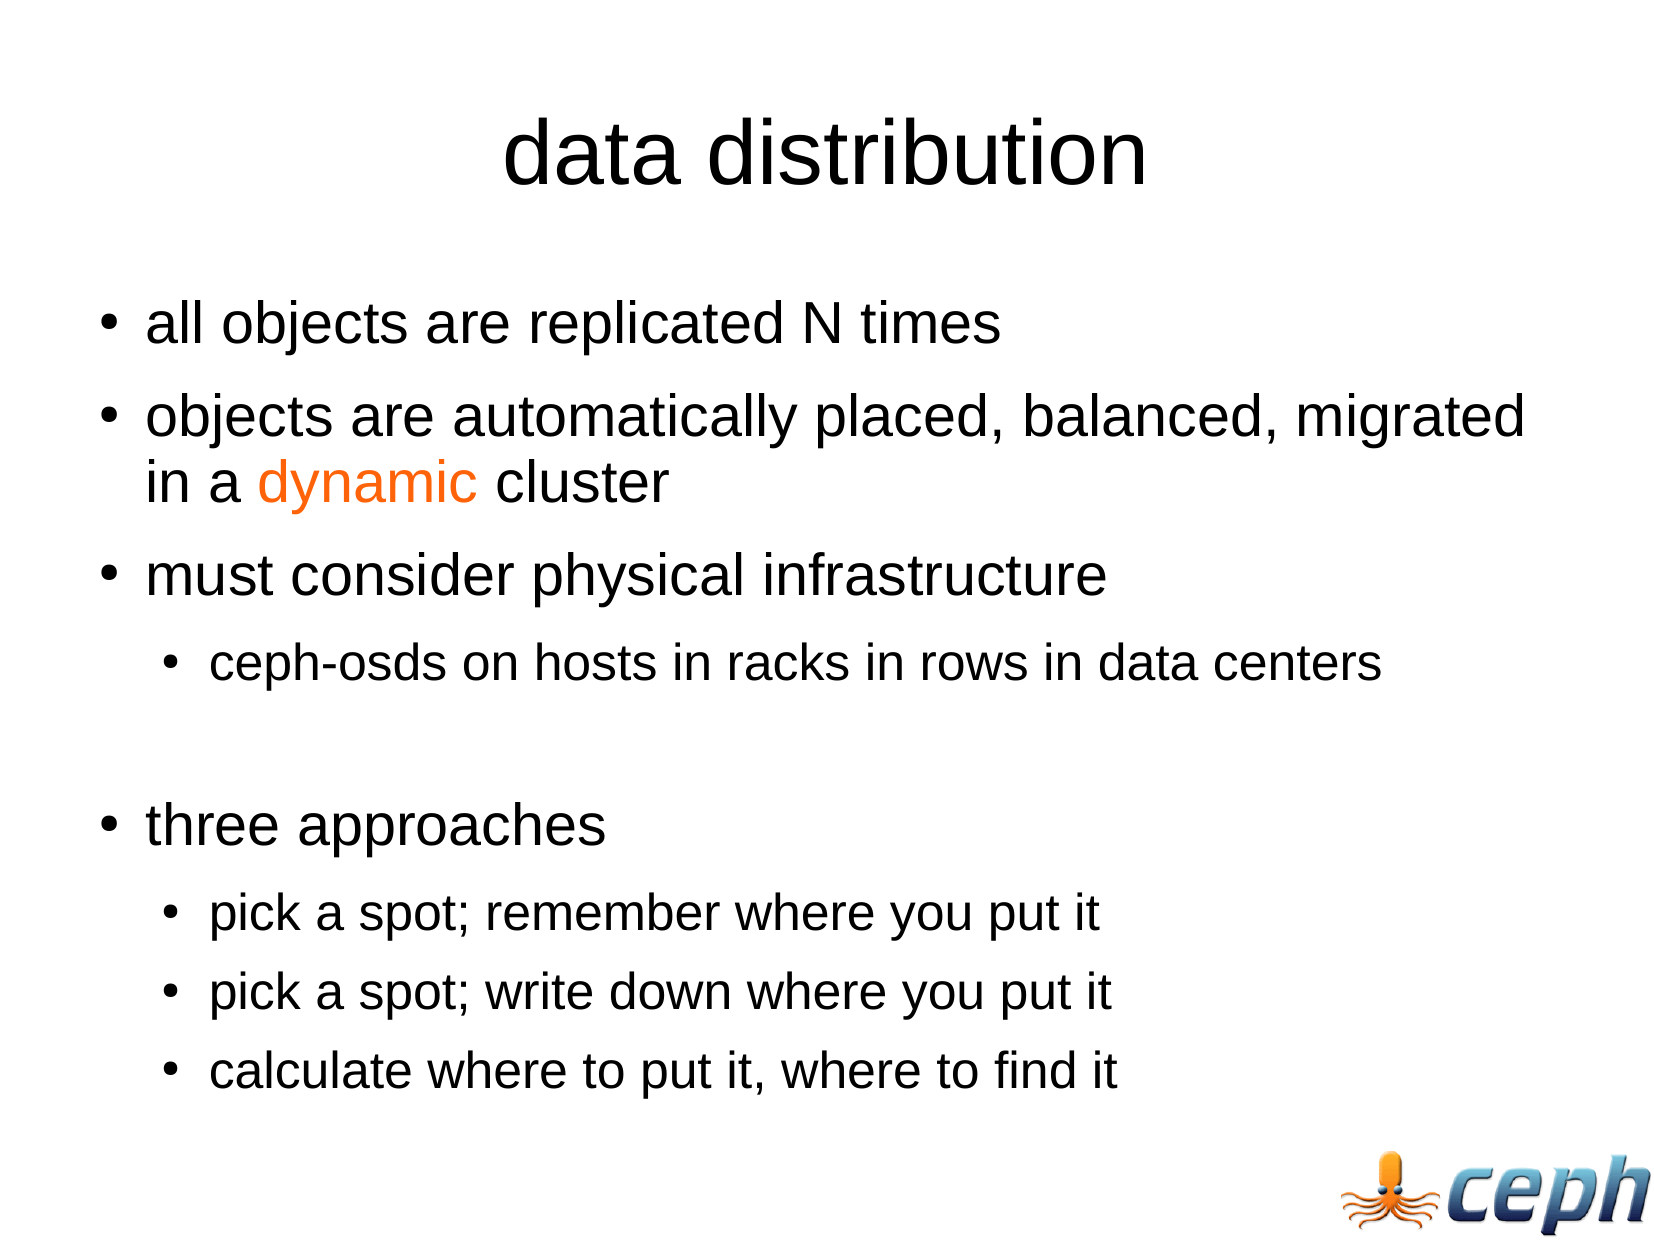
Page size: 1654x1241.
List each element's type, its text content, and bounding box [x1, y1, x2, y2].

title data distribution [82, 49, 1571, 257]
list all objects are replicated N times objects are automatically placed, balanced, migrated in a dynamic cluster must consider physical infrastructure ceph-osds on hosts in racks in rows in data centers three approaches pick a spot; remember where you put it pick a spot; write down where you put it calculate where to put it, where to find it [82, 290, 1571, 1109]
picture [1335, 1151, 1651, 1239]
